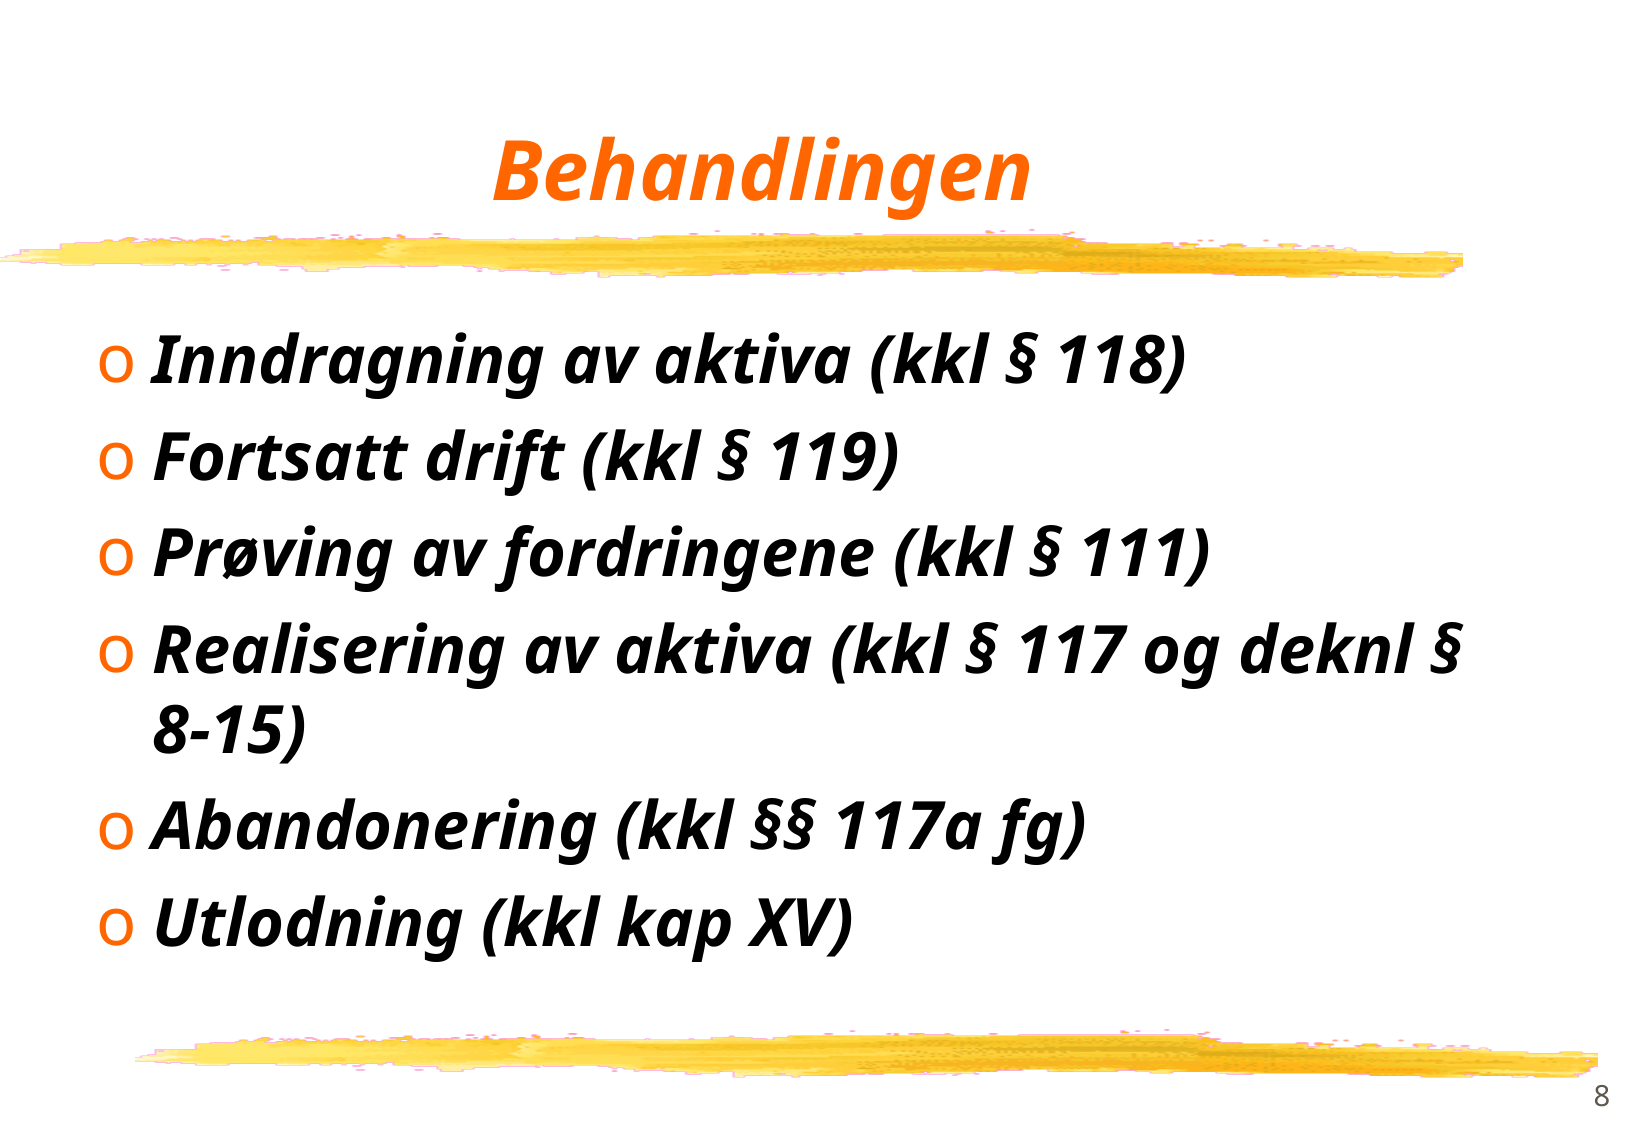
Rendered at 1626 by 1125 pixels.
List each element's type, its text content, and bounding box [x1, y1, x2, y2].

picture [135, 1024, 1598, 1088]
title Behandlingen [72, 37, 1454, 225]
list Inndragning av aktiva (kkl § 118) Fortsatt drift (kkl § 119) Prøving av fordringene (kkl § 111) Realisering av aktiva (kkl § 117 og deknl § 8-15) Abandonering (kkl §§ 117a fg) Utlodning (kkl kap XV) [81, 309, 1535, 1001]
picture [0, 224, 1463, 288]
text_box <number> [1516, 1050, 1626, 1125]
